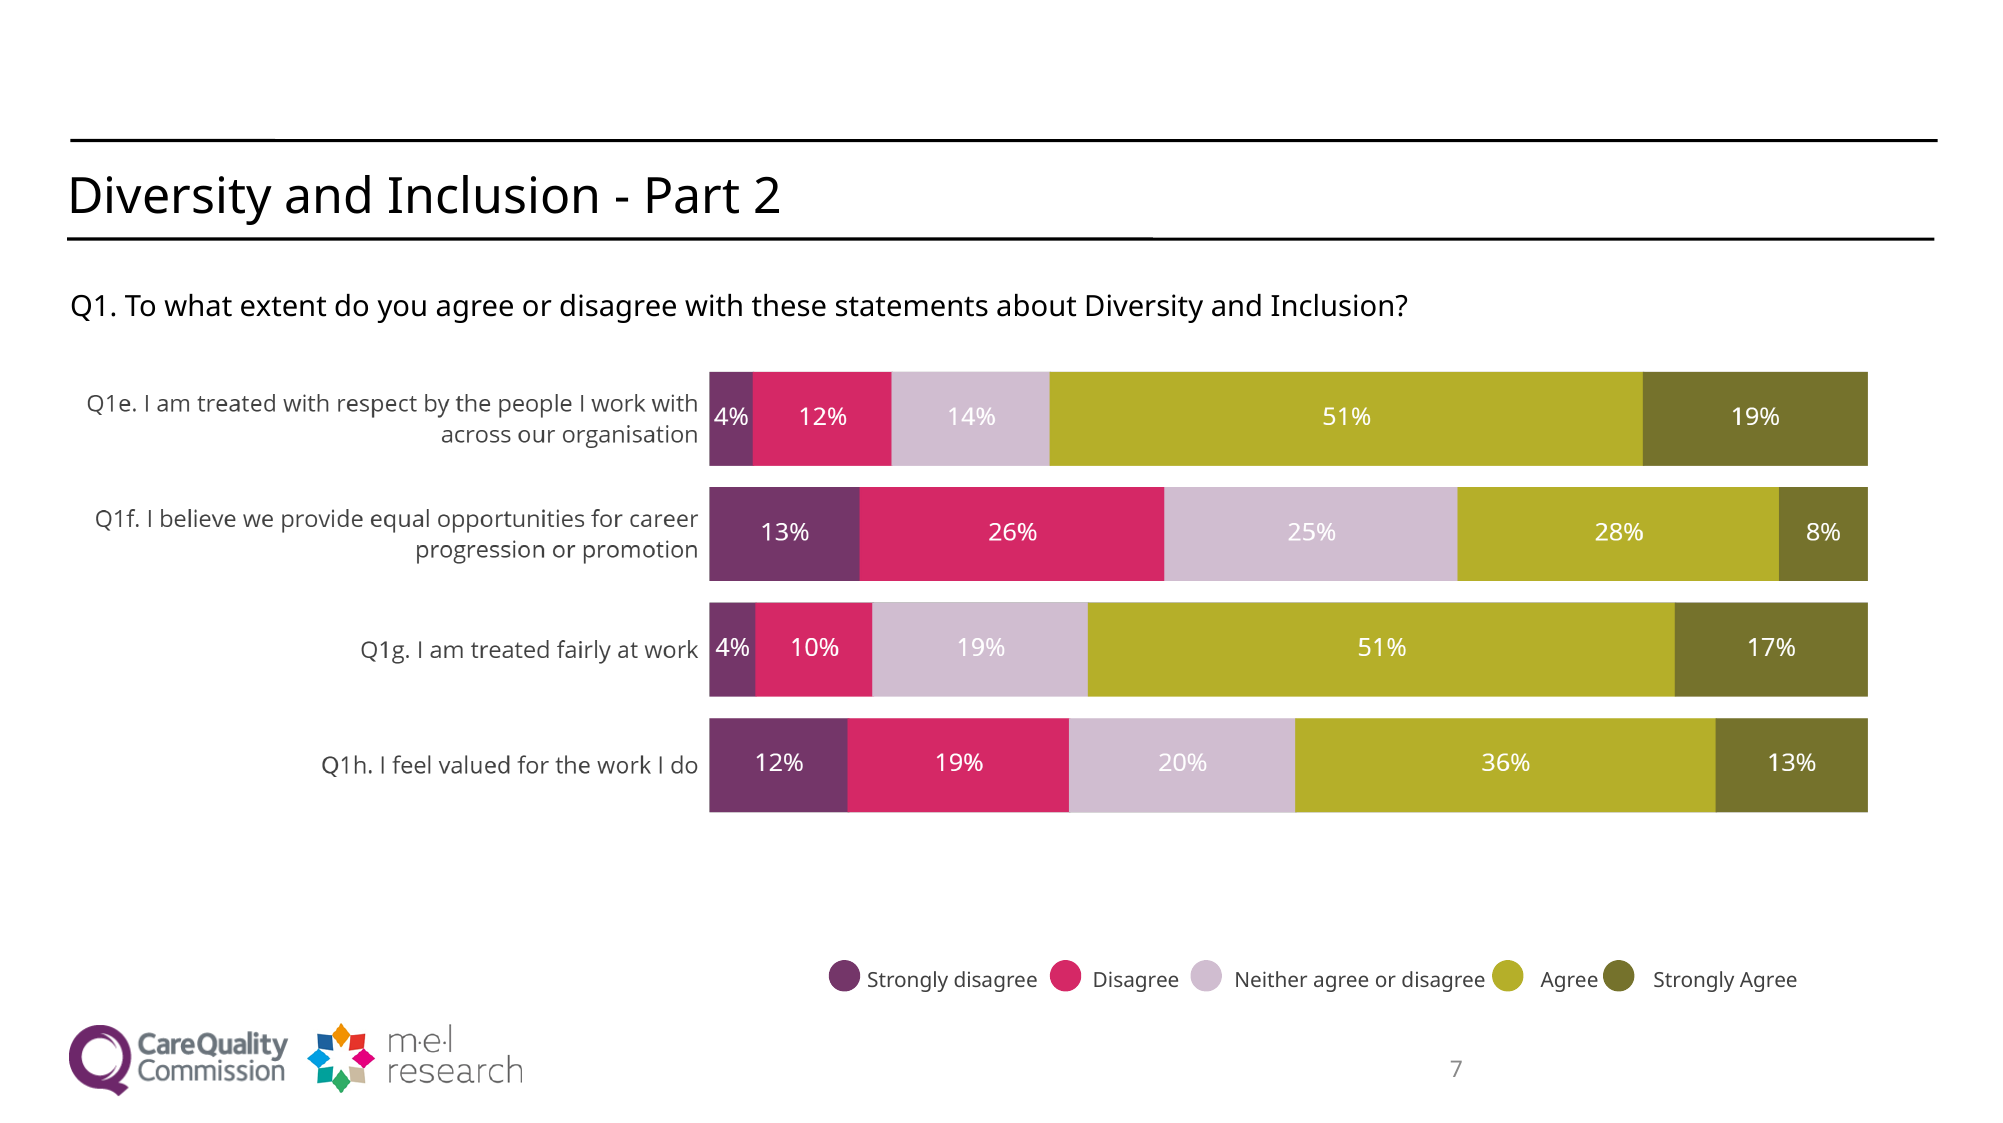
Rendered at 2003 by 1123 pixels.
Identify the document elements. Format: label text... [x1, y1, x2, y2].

text_box Strongly disagree Disagree Neither agree or disagree Agree Strongly Agree [1070, 961, 1202, 992]
text_box [828, 960, 861, 992]
text_box Strongly disagree Disagree Neither agree or disagree Agree Strongly Agree [1623, 961, 1809, 992]
text_box [1049, 960, 1082, 992]
picture [307, 1023, 522, 1093]
text_box [1492, 960, 1524, 992]
title Diversity and Inclusion - Part 2 [67, 143, 1935, 232]
text_box Strongly disagree Disagree Neither agree or disagree Agree Strongly Agree [867, 961, 1061, 992]
text_box Strongly disagree Disagree Neither agree or disagree Agree Strongly Agree [1210, 961, 1504, 992]
text_box 7 [1434, 1039, 1902, 1100]
text_box [1190, 960, 1222, 992]
picture [68, 345, 1934, 854]
picture [67, 1023, 291, 1099]
text_box Strongly disagree Disagree Neither agree or disagree Agree Strongly Agree [1512, 961, 1615, 992]
text_box Q1. To what extent do you agree or disagree with these statements about Diversity and Inclusion? [70, 280, 1588, 322]
text_box [1603, 960, 1635, 992]
